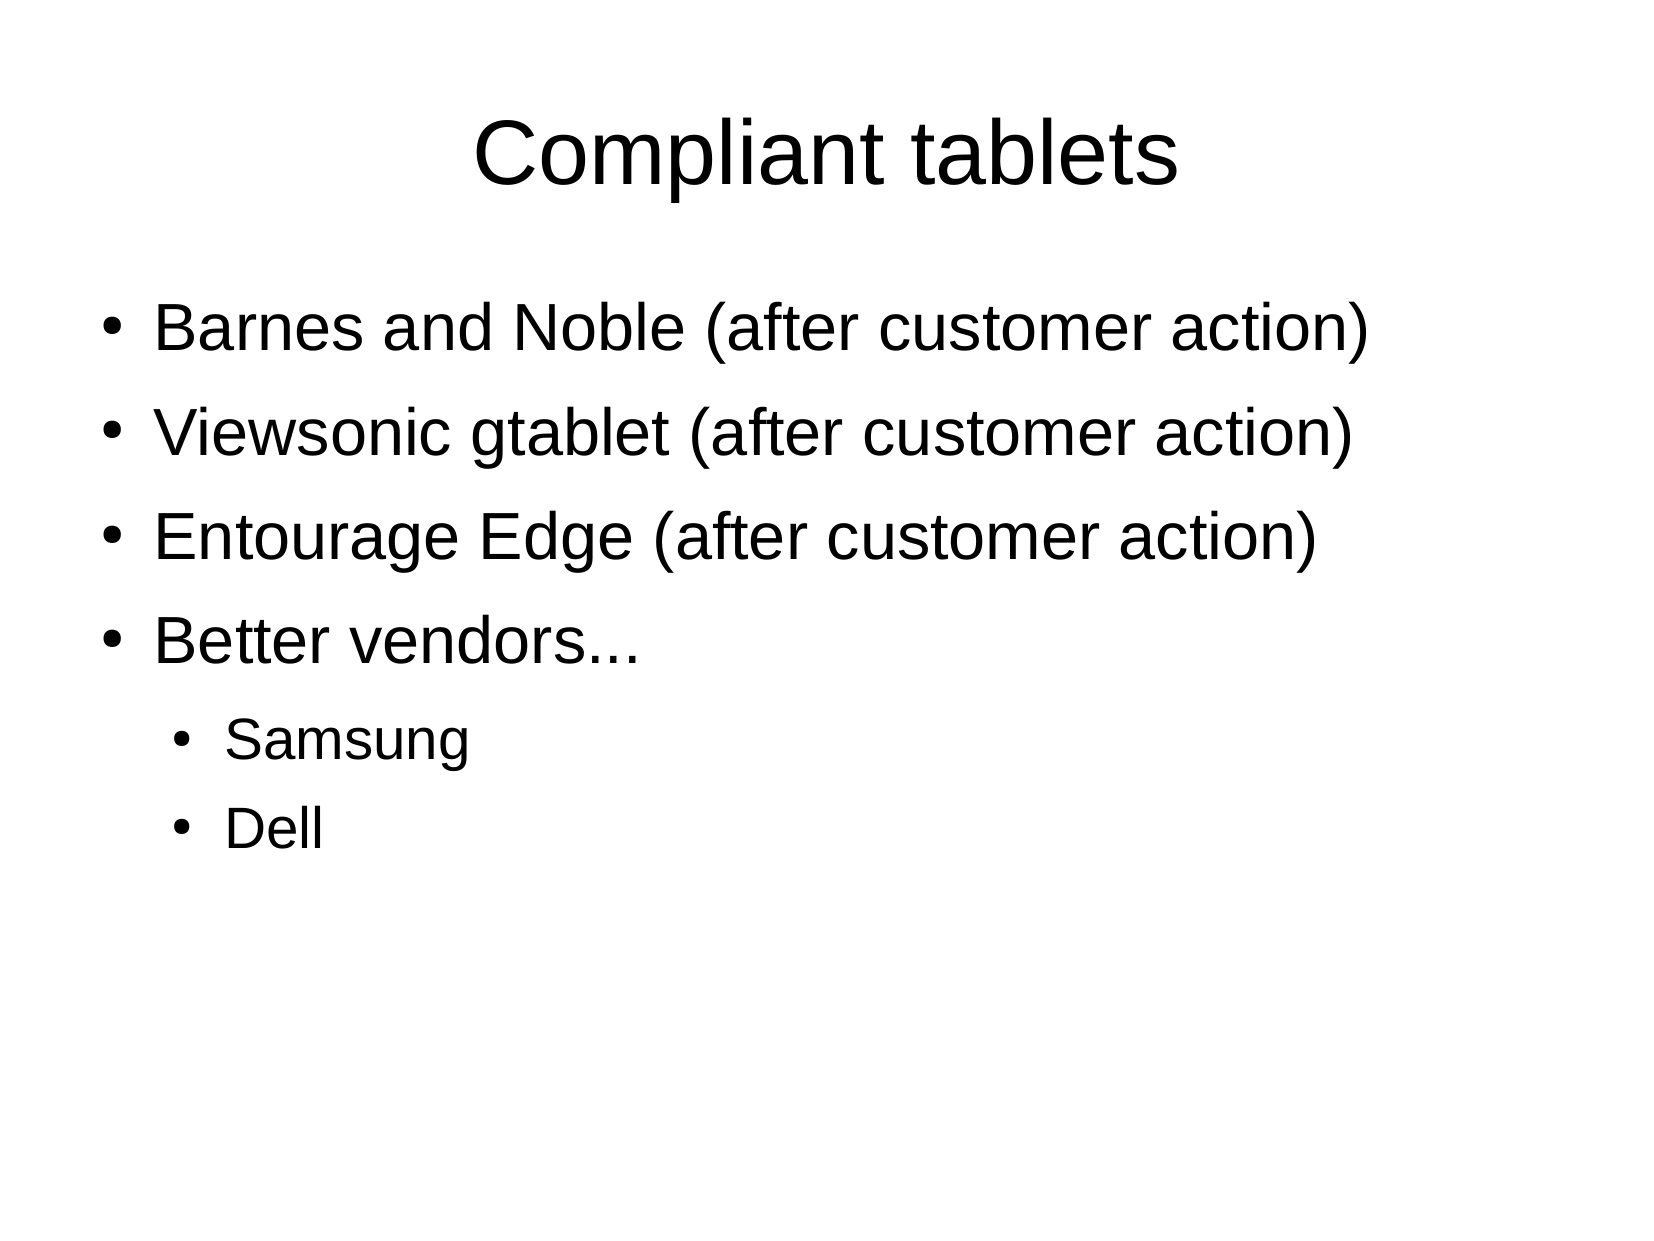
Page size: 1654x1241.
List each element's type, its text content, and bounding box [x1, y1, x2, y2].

title Compliant tablets [82, 49, 1571, 257]
list Barnes and Noble (after customer action) Viewsonic gtablet (after customer action) Entourage Edge (after customer action) Better vendors... Samsung Dell [82, 290, 1571, 1109]
